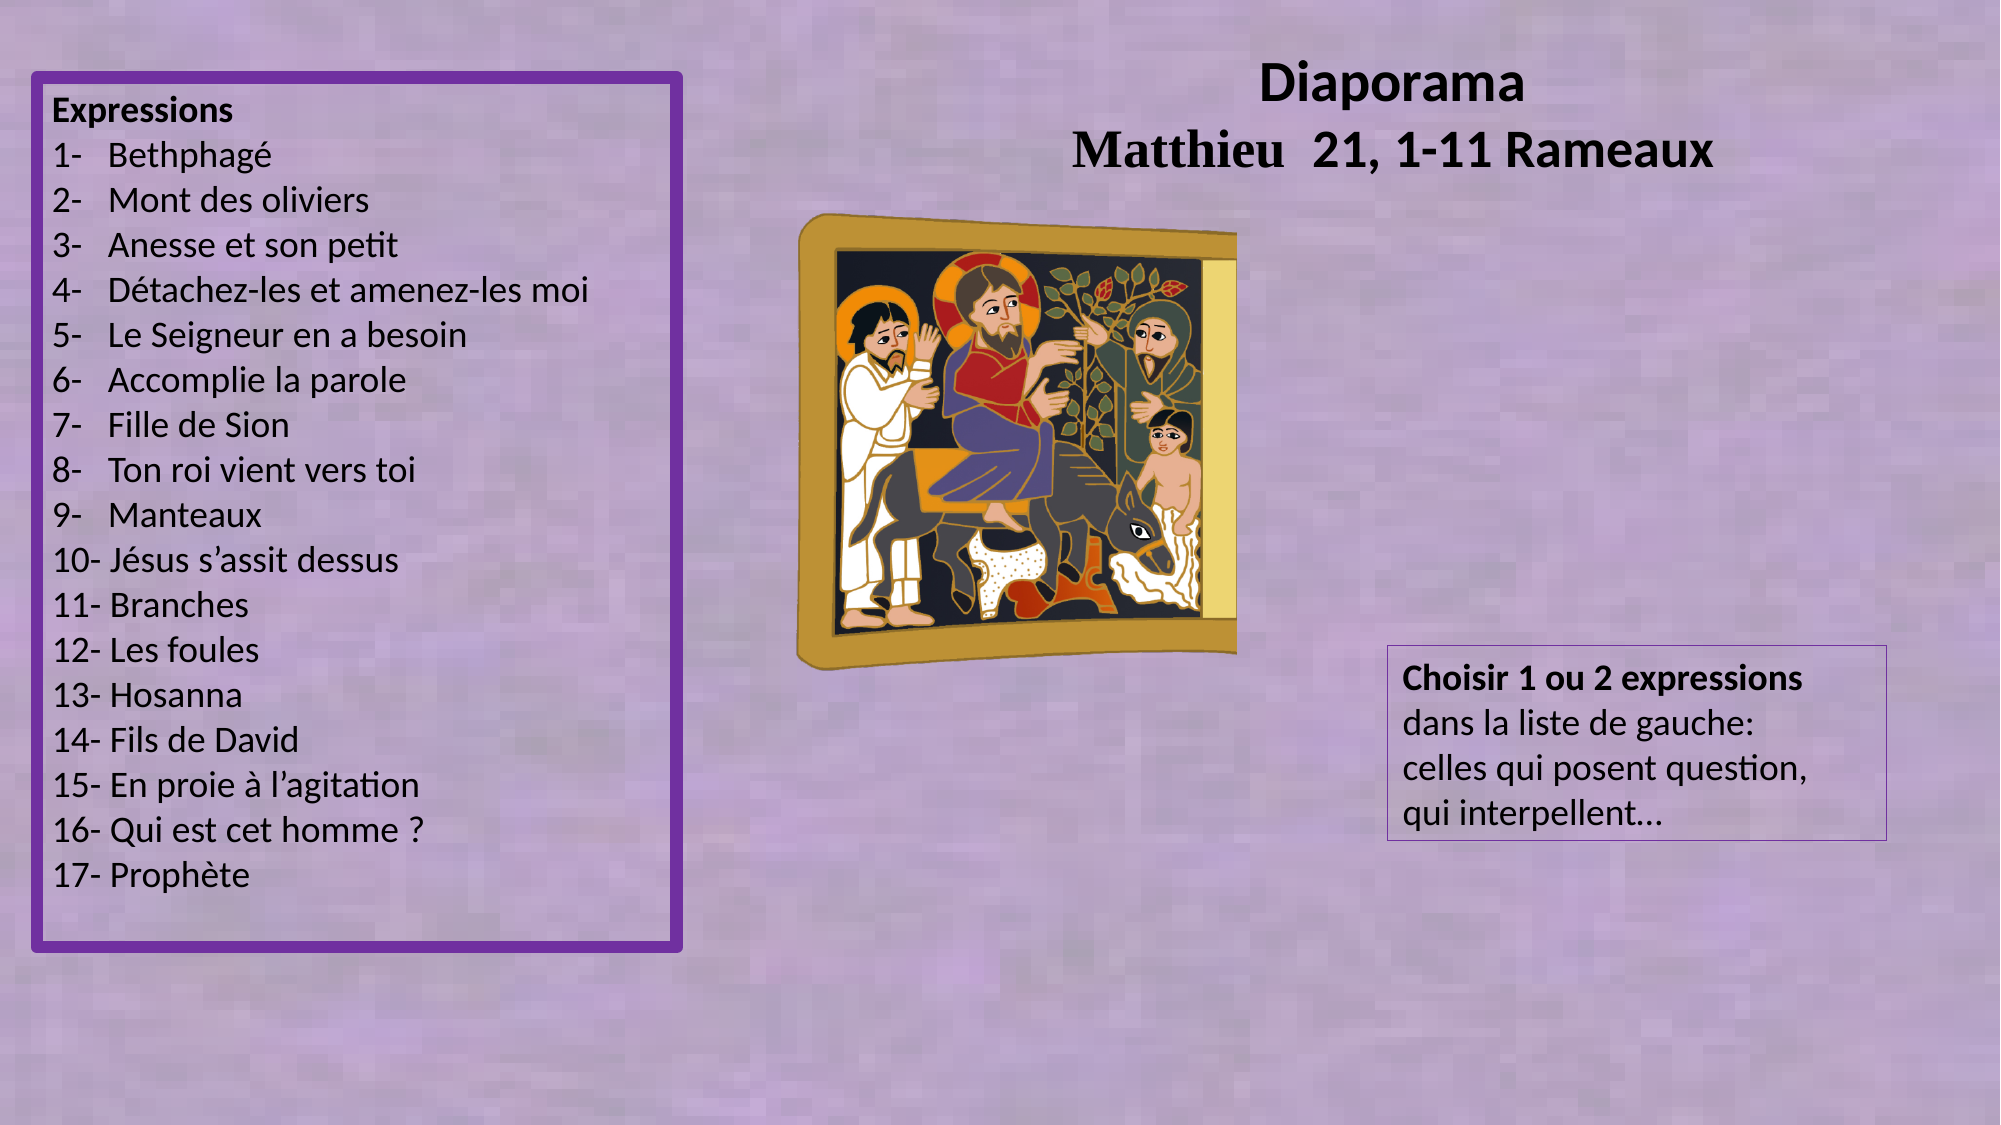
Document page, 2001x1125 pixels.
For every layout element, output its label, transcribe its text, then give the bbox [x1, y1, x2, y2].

text_box Choisir 1 ou 2 expressions dans la liste de gauche: celles qui posent question, qui interpellent… [1387, 645, 1887, 841]
text_box Expressions 1- Bethphagé 2- Mont des oliviers 3- Anesse et son petit 4- Détachez-les et amenez-les moi 5- Le Seigneur en a besoin 6- Accomplie la parole 7- Fille de Sion 8- Ton roi vient vers toi 9- Manteaux 10- Jésus s’assit dessus 11- Branches 12- Les foules 13- Hosanna 14- Fils de David 15- En proie à l’agitation 16- Qui est cet homme ? 17- Prophète [37, 77, 677, 948]
text_box Diaporama Matthieu 21, 1-11 Rameaux [899, 35, 1900, 186]
picture [762, 164, 1237, 739]
